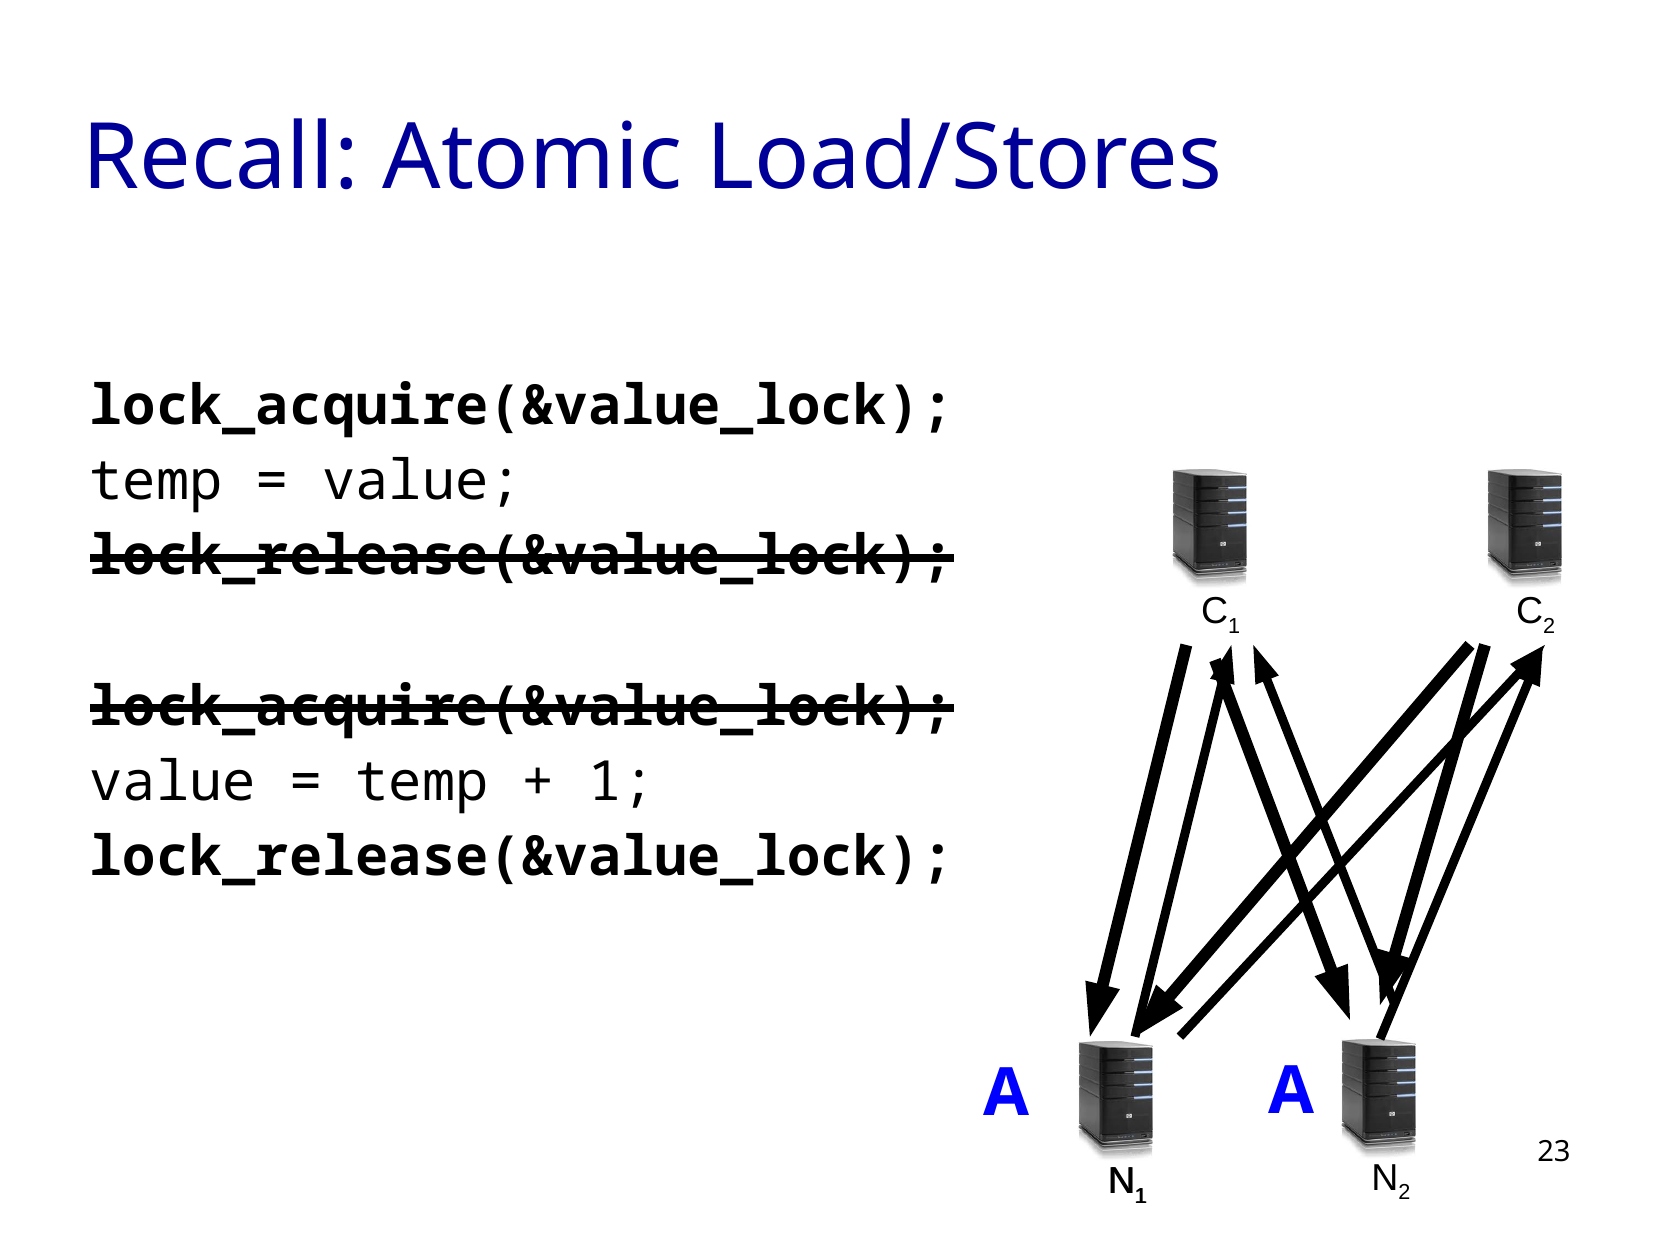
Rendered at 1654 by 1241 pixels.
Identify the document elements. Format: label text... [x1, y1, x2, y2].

text_box N2 [1356, 1145, 1426, 1212]
picture [1318, 1034, 1443, 1159]
picture [1464, 464, 1589, 589]
text_box A [1253, 1035, 1360, 1126]
text_box C2 [1501, 578, 1570, 645]
picture [1149, 464, 1274, 589]
text_box C1 [1186, 578, 1255, 645]
list lock_acquire(&value_lock); temp = value; lock_release(&value_lock); lock_acquire(&value_lock); value = temp + 1; lock_release(&value_lock); [60, 365, 1051, 901]
title Recall: Atomic Load/Stores [82, 49, 1571, 257]
text_box N1 [1092, 1148, 1162, 1215]
picture [1055, 1036, 1180, 1161]
text_box A [968, 1036, 1075, 1127]
